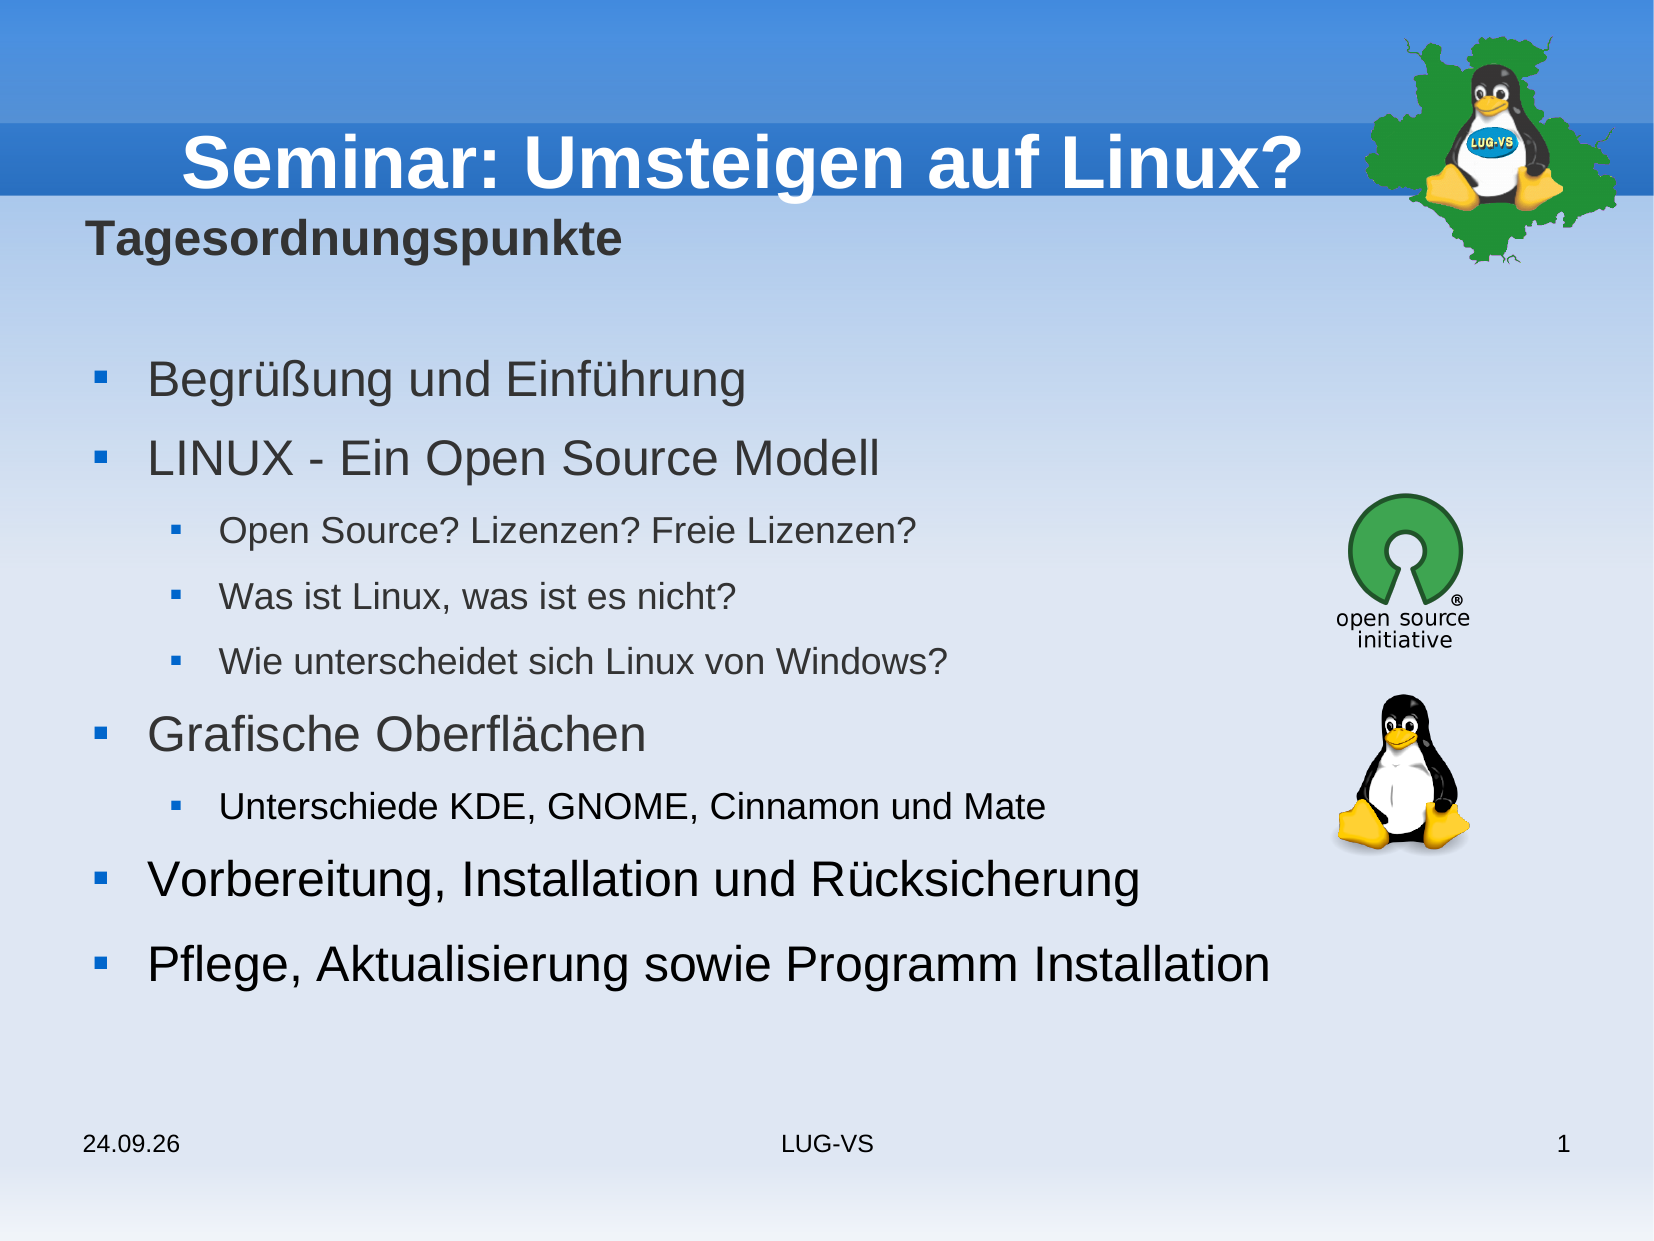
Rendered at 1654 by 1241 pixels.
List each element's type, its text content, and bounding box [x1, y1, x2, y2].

picture [0, 0, 1654, 1241]
title Seminar: Umsteigen auf Linux? [0, 59, 1489, 267]
list Begrüßung und Einführung LINUX - Ein Open Source Modell Open Source? Lizenzen? Freie Lizenzen? Was ist Linux, was ist es nicht? Wie unterscheidet sich Linux von Windows? Grafische Oberflächen Unterschiede KDE, GNOME, Cinnamon und Mate Vorbereitung, Installation und Rücksicherung Pflege, Aktualisierung sowie Programm Installation [76, 350, 1565, 1123]
text_box Tagesordnungspunkte [14, 209, 981, 266]
